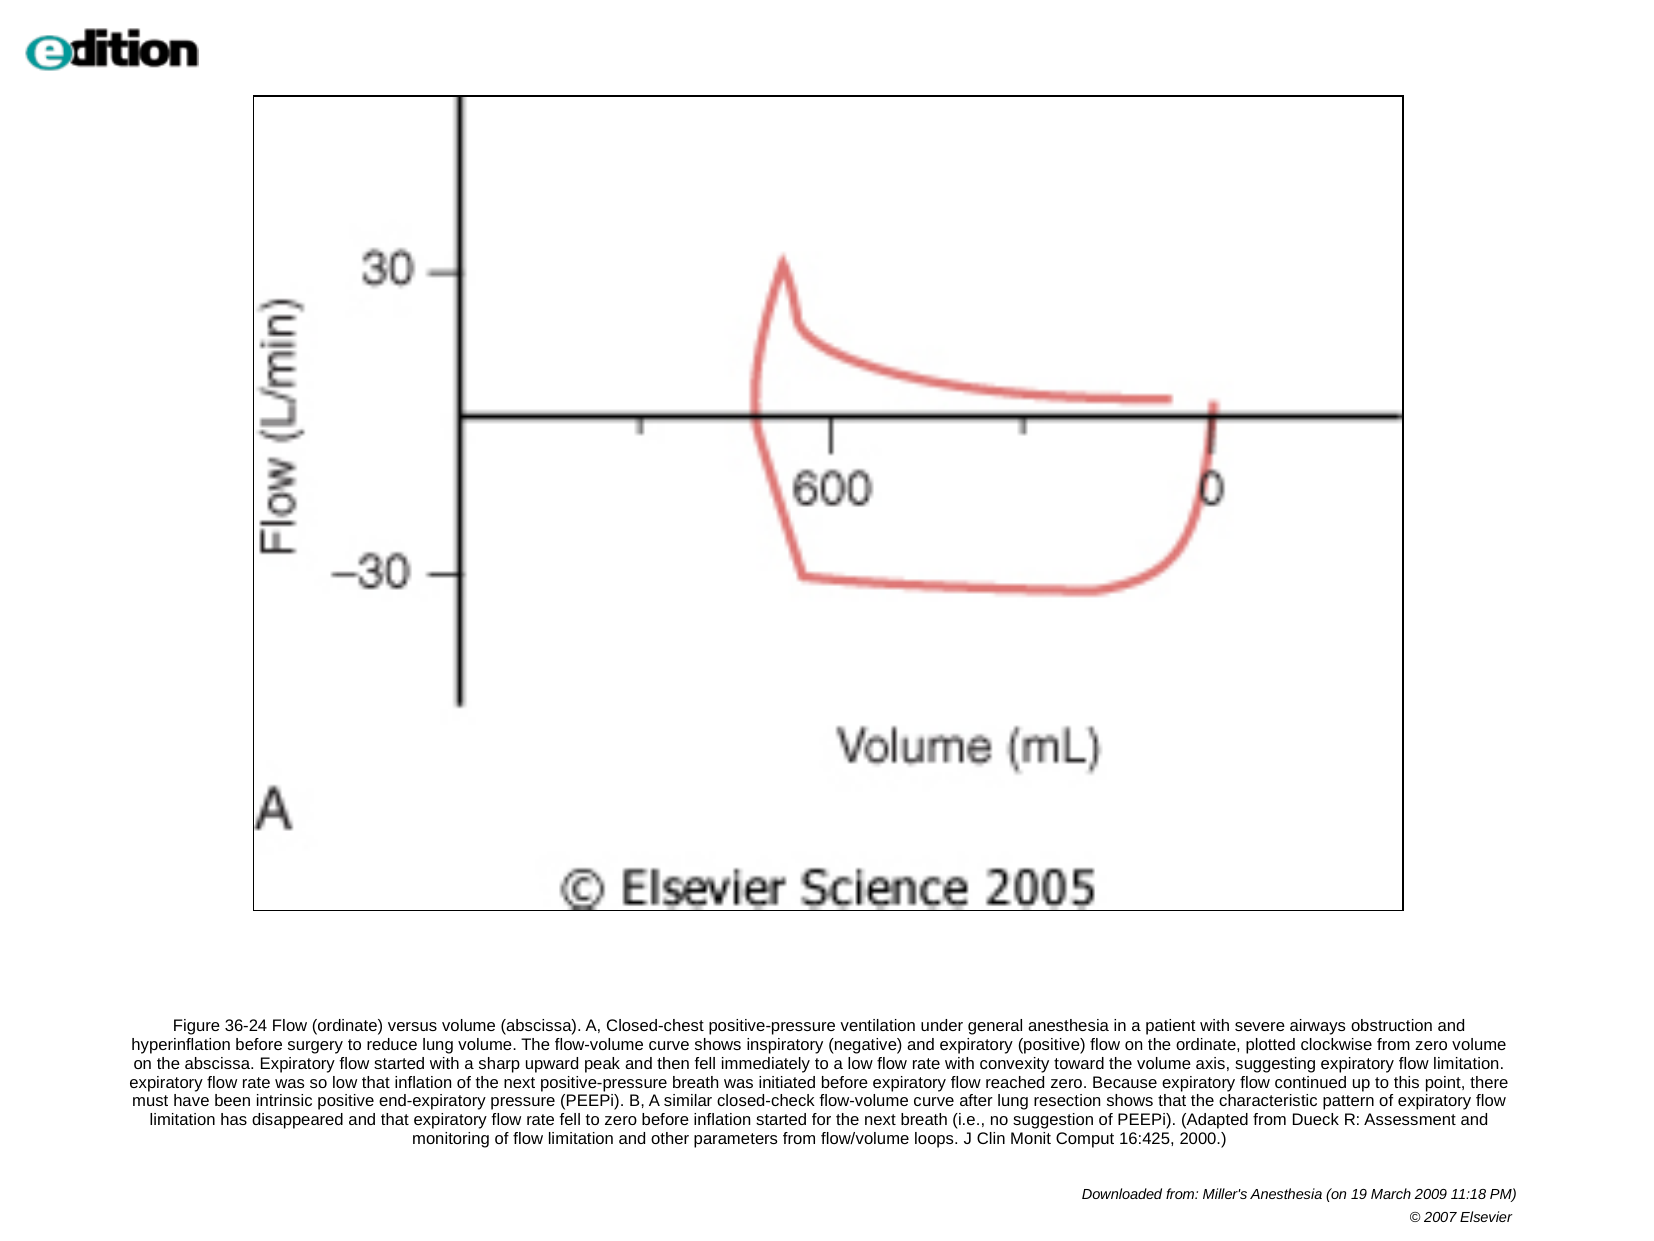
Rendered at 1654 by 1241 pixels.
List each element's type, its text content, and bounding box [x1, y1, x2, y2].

text_box Figure 36-24 Flow (ordinate) versus volume (abscissa). A, Closed-chest positive-pressure ventilation under general anesthesia in a patient with severe airways obstruction and hyperinflation before surgery to reduce lung volume. The flow-volume curve shows inspiratory (negative) and expiratory (positive) flow on the ordinate, plotted clockwise from zero volume on the abscissa. Expiratory flow started with a sharp upward peak and then fell immediately to a low flow rate with convexity toward the volume axis, suggesting expiratory flow limitation. expiratory flow rate was so low that inflation of the next positive-pressure breath was initiated before expiratory flow reached zero. Because expiratory flow continued up to this point, there must have been intrinsic positive end-expiratory pressure (PEEPi). B, A similar closed-check flow-volume curve after lung resection shows that the characteristic pattern of expiratory flow limitation has disappeared and that expiratory flow rate fell to zero before inflation started for the next breath (i.e., no suggestion of PEEPi). (Adapted from Dueck R: Assessment and monitoring of flow limitation and other parameters from flow/volume loops. J Clin Monit Comput 16:425, 2000.) [110, 1008, 1530, 1156]
picture [19, 20, 199, 78]
picture [254, 96, 1403, 910]
text_box Downloaded from: Miller's Anesthesia (on 19 March 2009 11:18 PM) [724, 1178, 1532, 1211]
text_box © 2007 Elsevier [723, 1201, 1531, 1234]
